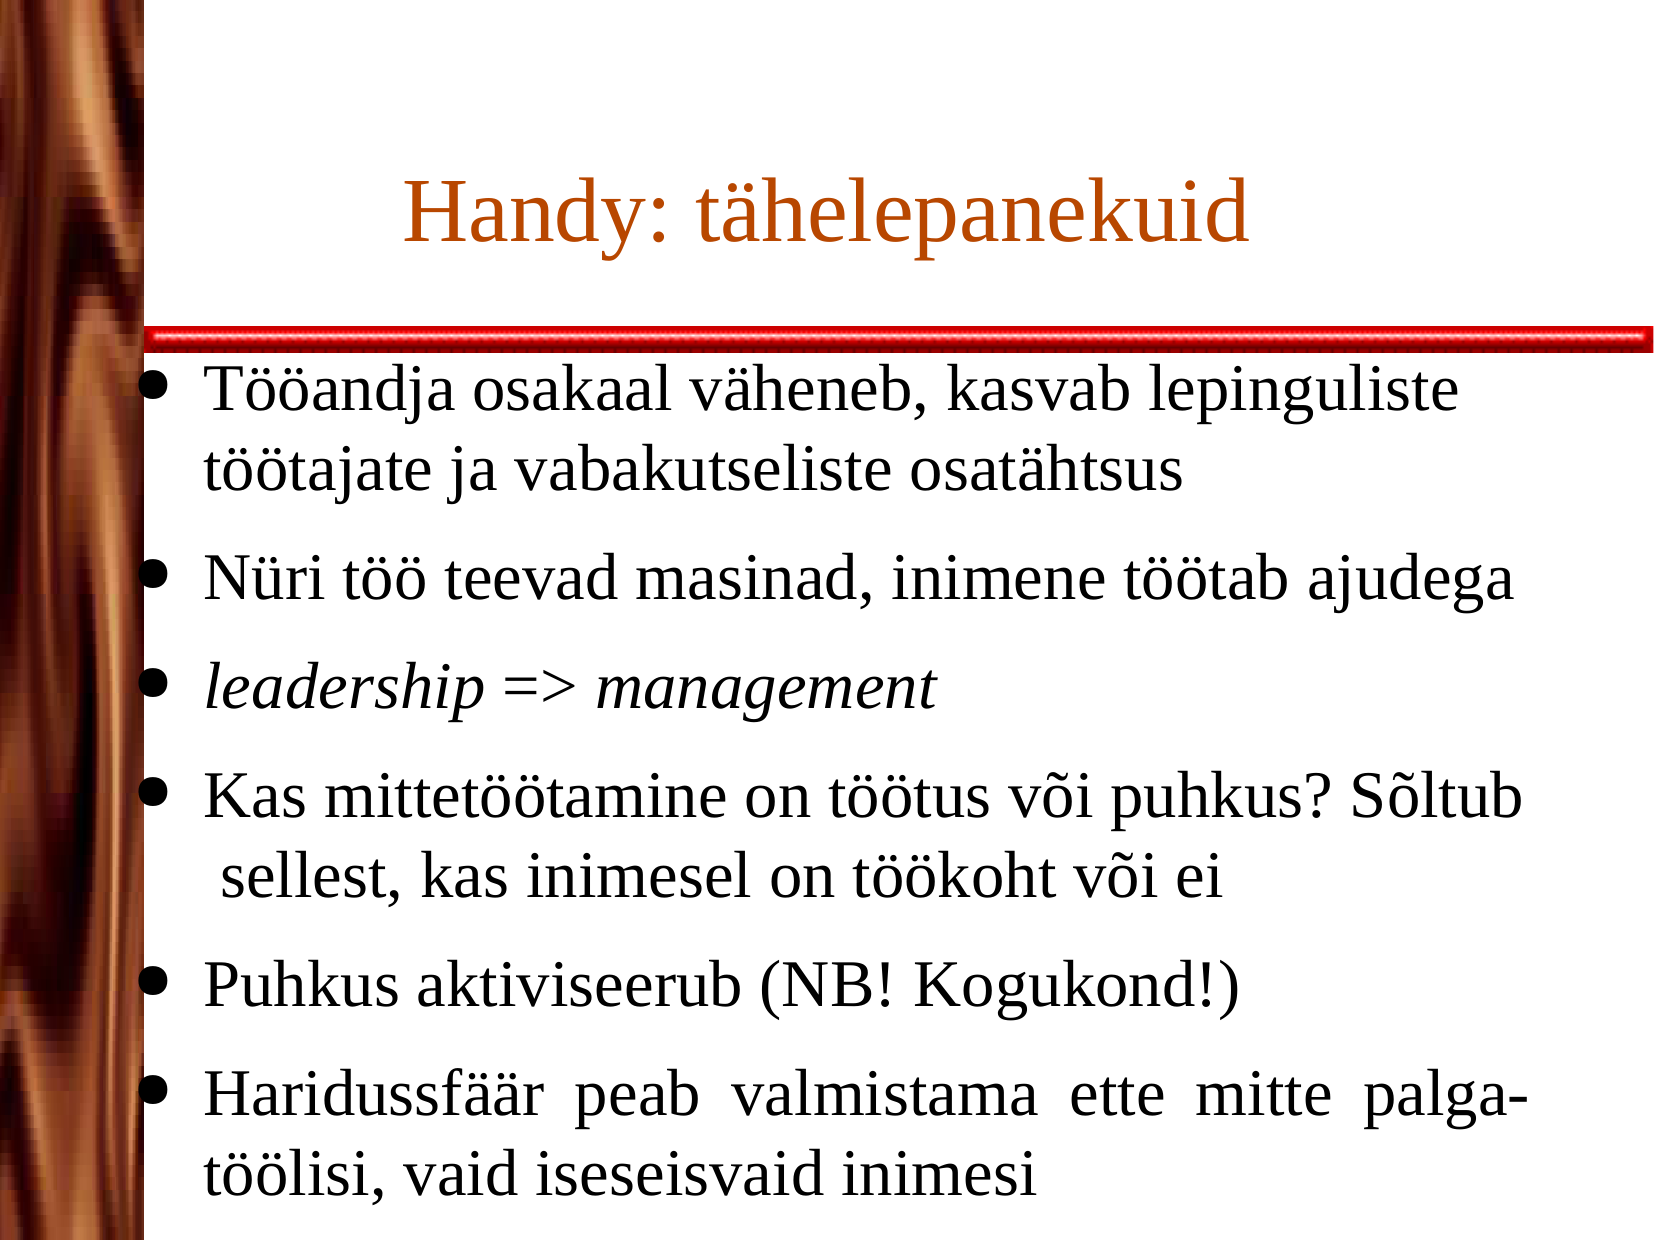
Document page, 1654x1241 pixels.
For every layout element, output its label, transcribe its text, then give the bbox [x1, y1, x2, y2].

picture [0, 0, 1654, 1240]
title Handy: tähelepanekuid [121, 100, 1533, 312]
list Tööandja osakaal väheneb, kasvab lepinguliste töötajate ja vabakutseliste osatähtsus Nüri töö teevad masinad, inimene töötab ajudega leadership => management Kas mittetöötamine on töötus või puhkus? Sõltub sellest, kas inimesel on töökoht või ei Puhkus aktiviseerub (NB! Kogukond!) Haridussfäär peab valmistama ette mitte palga- töölisi, vaid iseseisvaid inimesi [121, 344, 1533, 1205]
